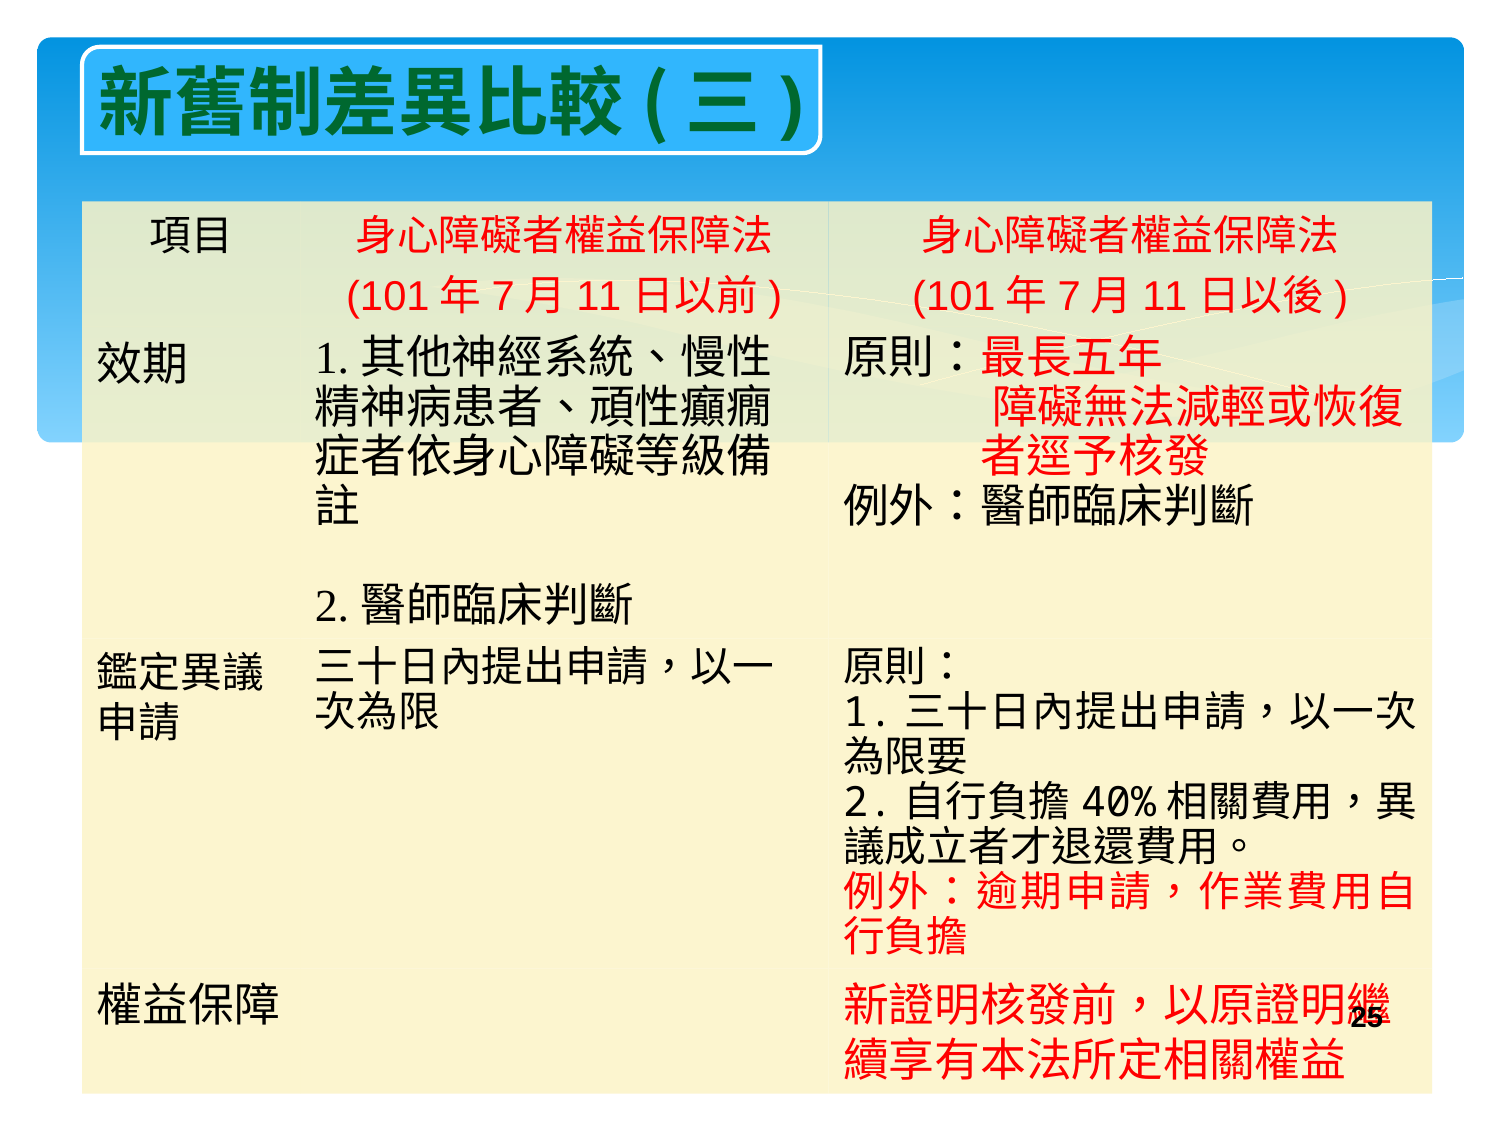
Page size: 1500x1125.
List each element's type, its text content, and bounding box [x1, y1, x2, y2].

table_cell 鑑定異議申請 [82, 638, 300, 969]
table_cell 三十日內提出申請，以一次為限 [300, 638, 828, 969]
table_header 身心障礙者權益保障法 (101年7月11日以前) [300, 201, 828, 327]
text_box <編號> [512, 1094, 988, 1101]
table_header 身心障礙者權益保障法 (101年7月11日以後) [828, 201, 1432, 327]
table_cell 權益保障 [82, 969, 300, 1094]
table_cell 原則：最長五年 障礙無法減輕或恢復 者逕予核發 例外：醫師臨床判斷 [828, 327, 1432, 638]
text_box <編號> [1335, 972, 1436, 1059]
table_cell 原則： 1.三十日內提出申請，以一次為限要 2.自行負擔40%相關費用，異議成立者才退還費用。 例外：逾期申請，作業費用自行負擔 [828, 638, 1432, 969]
table_header 項目 [82, 201, 300, 327]
table_cell [300, 969, 828, 1094]
table_cell 新證明核發前，以原證明繼續享有本法所定相關權益 [828, 969, 1432, 1094]
picture [94, 45, 822, 50]
table_cell 效期 [82, 327, 300, 638]
table_cell 1.其他神經系統、慢性精神病患者、頑性癲癇症者依身心障礙等級備註 2.醫師臨床判斷 [300, 327, 828, 638]
text_box 新舊制差異比較(三) [82, 46, 821, 154]
